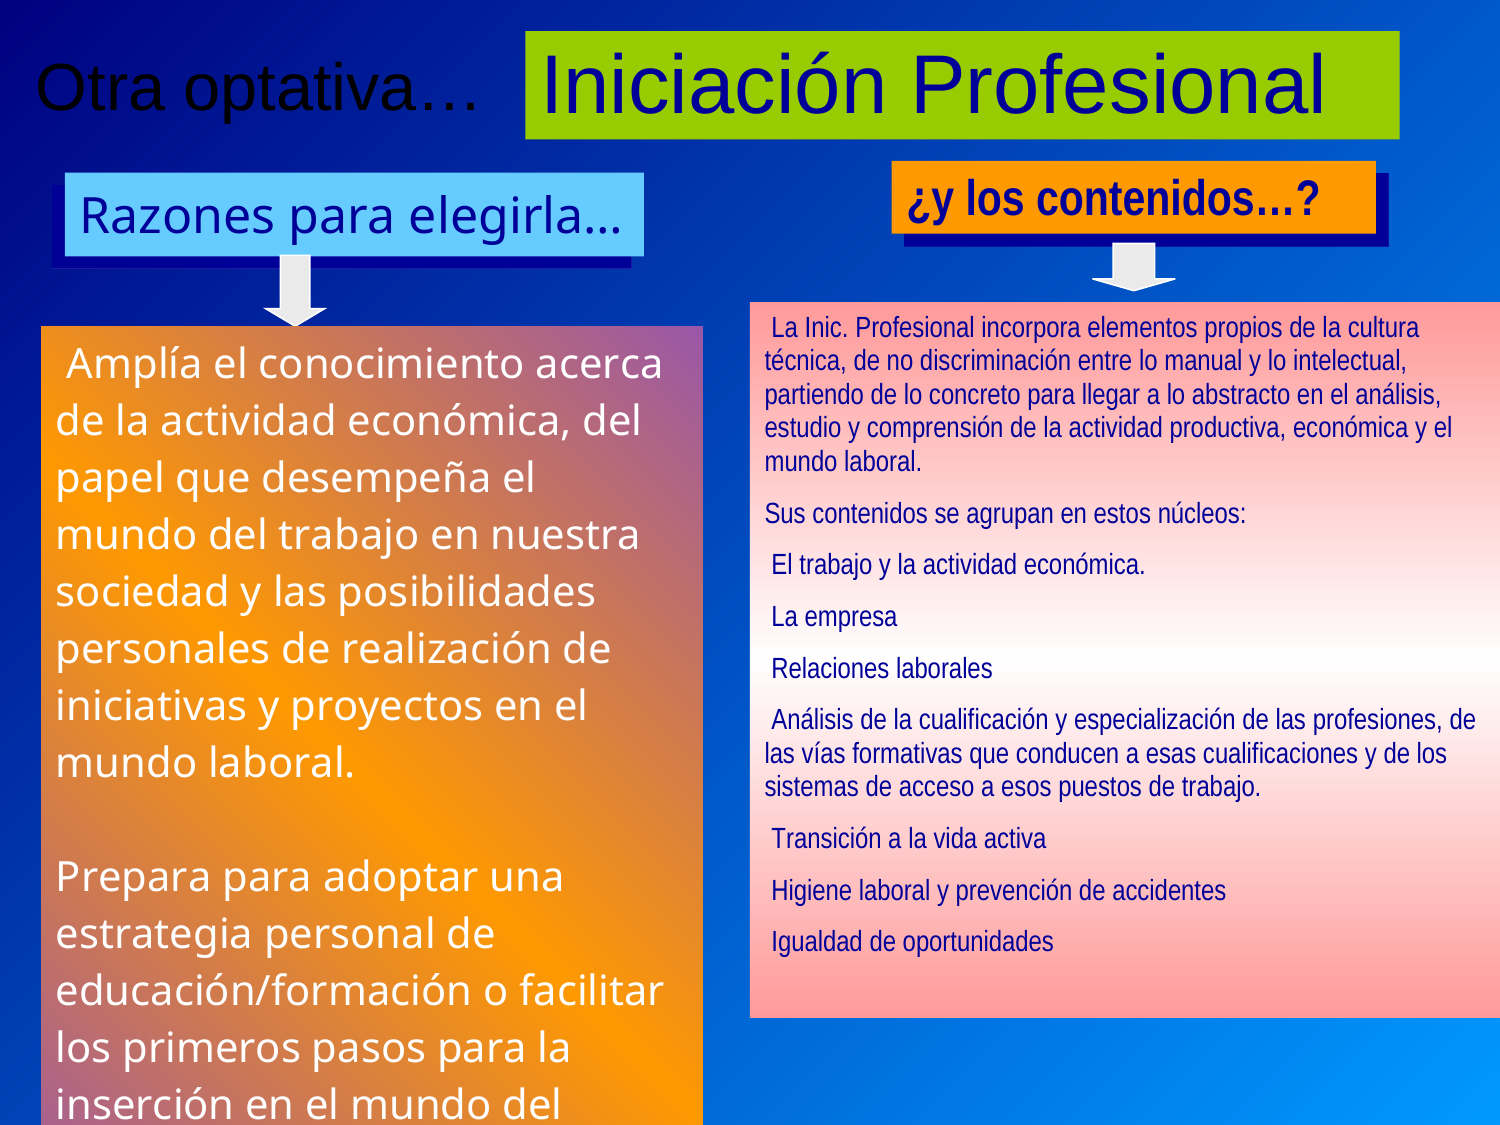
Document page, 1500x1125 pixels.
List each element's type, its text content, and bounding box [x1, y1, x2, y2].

text_box Iniciación Profesional [525, 31, 1400, 140]
text_box ¿y los contenidos…? [891, 160, 1376, 234]
text_box Razones para elegirla… [64, 172, 644, 257]
text_box [265, 255, 325, 326]
text_box [1092, 243, 1176, 291]
text_box La Inic. Profesional incorpora elementos propios de la cultura técnica, de no discriminación entre lo manual y lo intelectual, partiendo de lo concreto para llegar a lo abstracto en el análisis, estudio y comprensión de la actividad productiva, económica y el mundo laboral. Sus contenidos se agrupan en estos núcleos: El trabajo y la actividad económica. La empresa Relaciones laborales Análisis de la cualificación y especialización de las profesiones, de las vías formativas que conducen a esas cualificaciones y de los sistemas de acceso a esos puestos de trabajo. Transición a la vida activa Higiene laboral y prevención de accidentes Igualdad de oportunidades [749, 302, 1500, 1018]
title Otra optativa… [0, 13, 520, 163]
text_box Amplía el conocimiento acerca de la actividad económica, del papel que desempeña el mundo del trabajo en nuestra sociedad y las posibilidades personales de realización de iniciativas y proyectos en el mundo laboral. Prepara para adoptar una estrategia personal de educación/formación o facilitar los primeros pasos para la inserción en el mundo del trabajo. [41, 326, 703, 1125]
